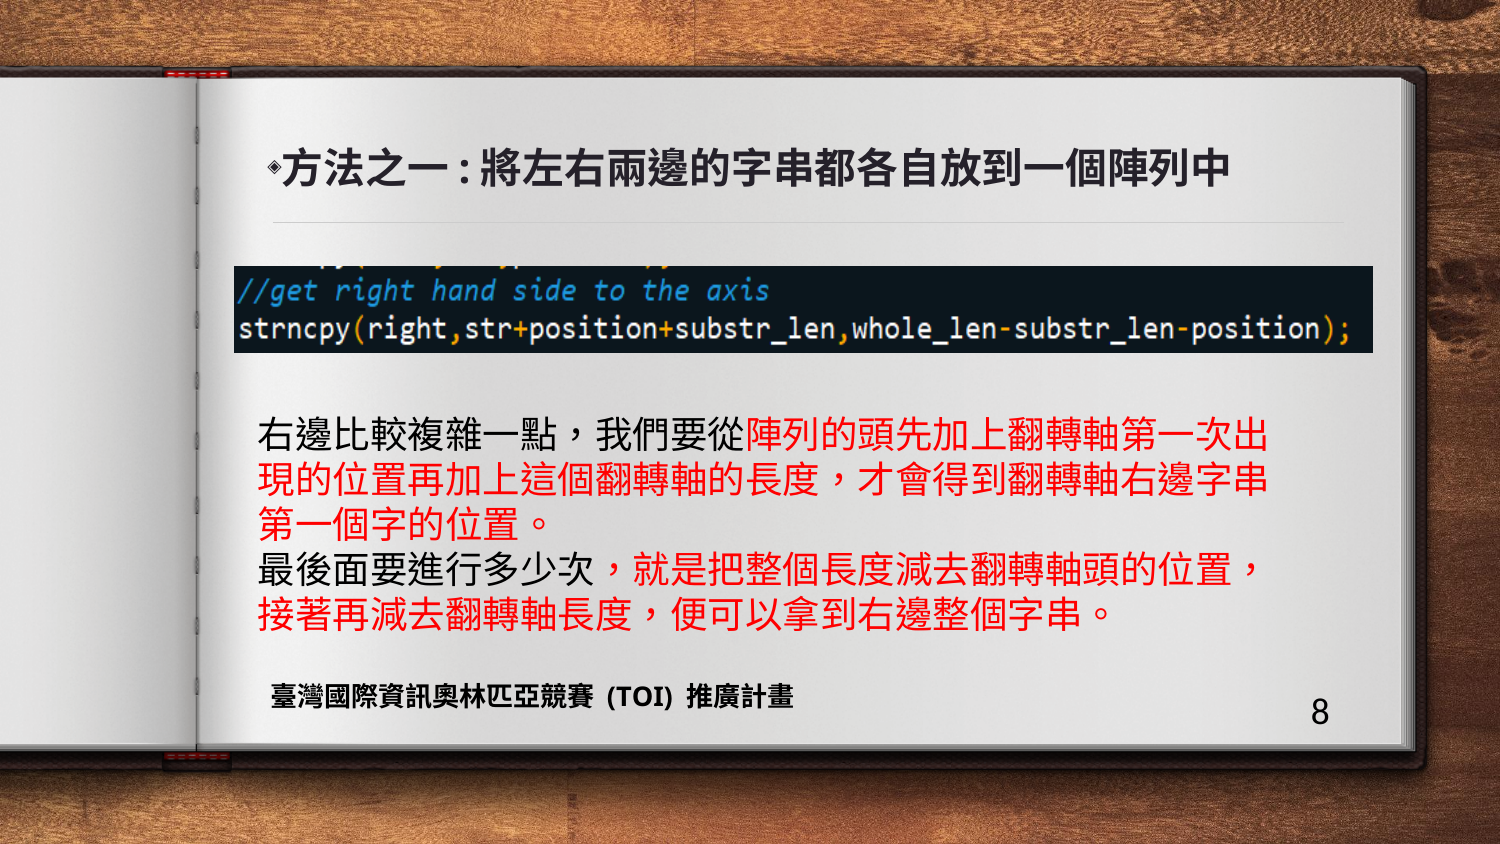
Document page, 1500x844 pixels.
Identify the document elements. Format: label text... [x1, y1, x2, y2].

text_box [1295, 672, 1386, 737]
list 方法之一:將左右兩邊的字串都各自放到一個陣列中 [252, 126, 1296, 216]
text_box 右邊比較複雜一點，我們要從陣列的頭先加上翻轉軸第一次出現的位置再加上這個翻轉軸的長度，才會得到翻轉軸右邊字串第一個字的位置。 最後面要進行多少次，就是把整個長度減去翻轉軸頭的位置，接著再減去翻轉軸長度，便可以拿到右邊整個字串。 [243, 403, 1306, 647]
picture [234, 266, 1373, 353]
